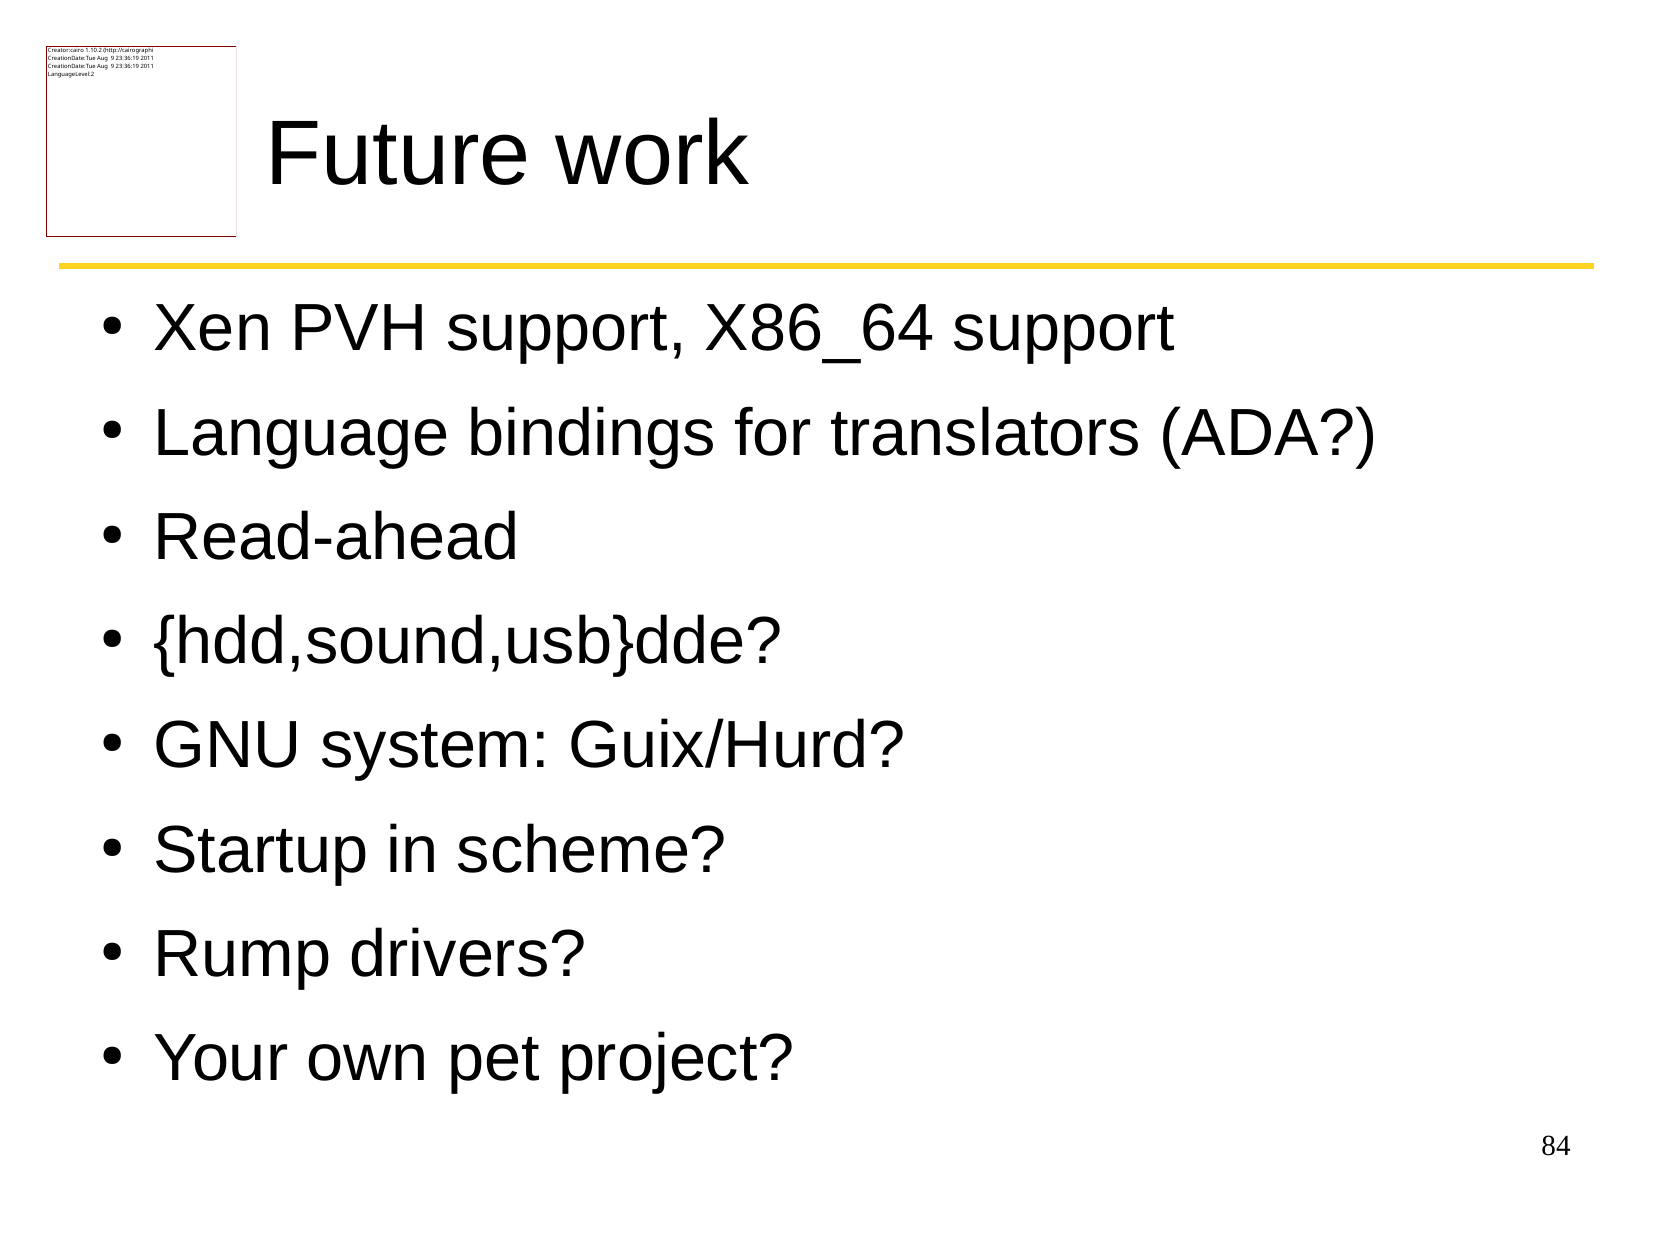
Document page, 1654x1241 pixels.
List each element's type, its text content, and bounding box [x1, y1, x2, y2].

title Future work [265, 49, 1571, 257]
list Xen PVH support, X86_64 support Language bindings for translators (ADA?) Read-ahead {hdd,sound,usb}dde? GNU system: Guix/Hurd? Startup in scheme? Rump drivers? Your own pet project? [82, 290, 1571, 1123]
